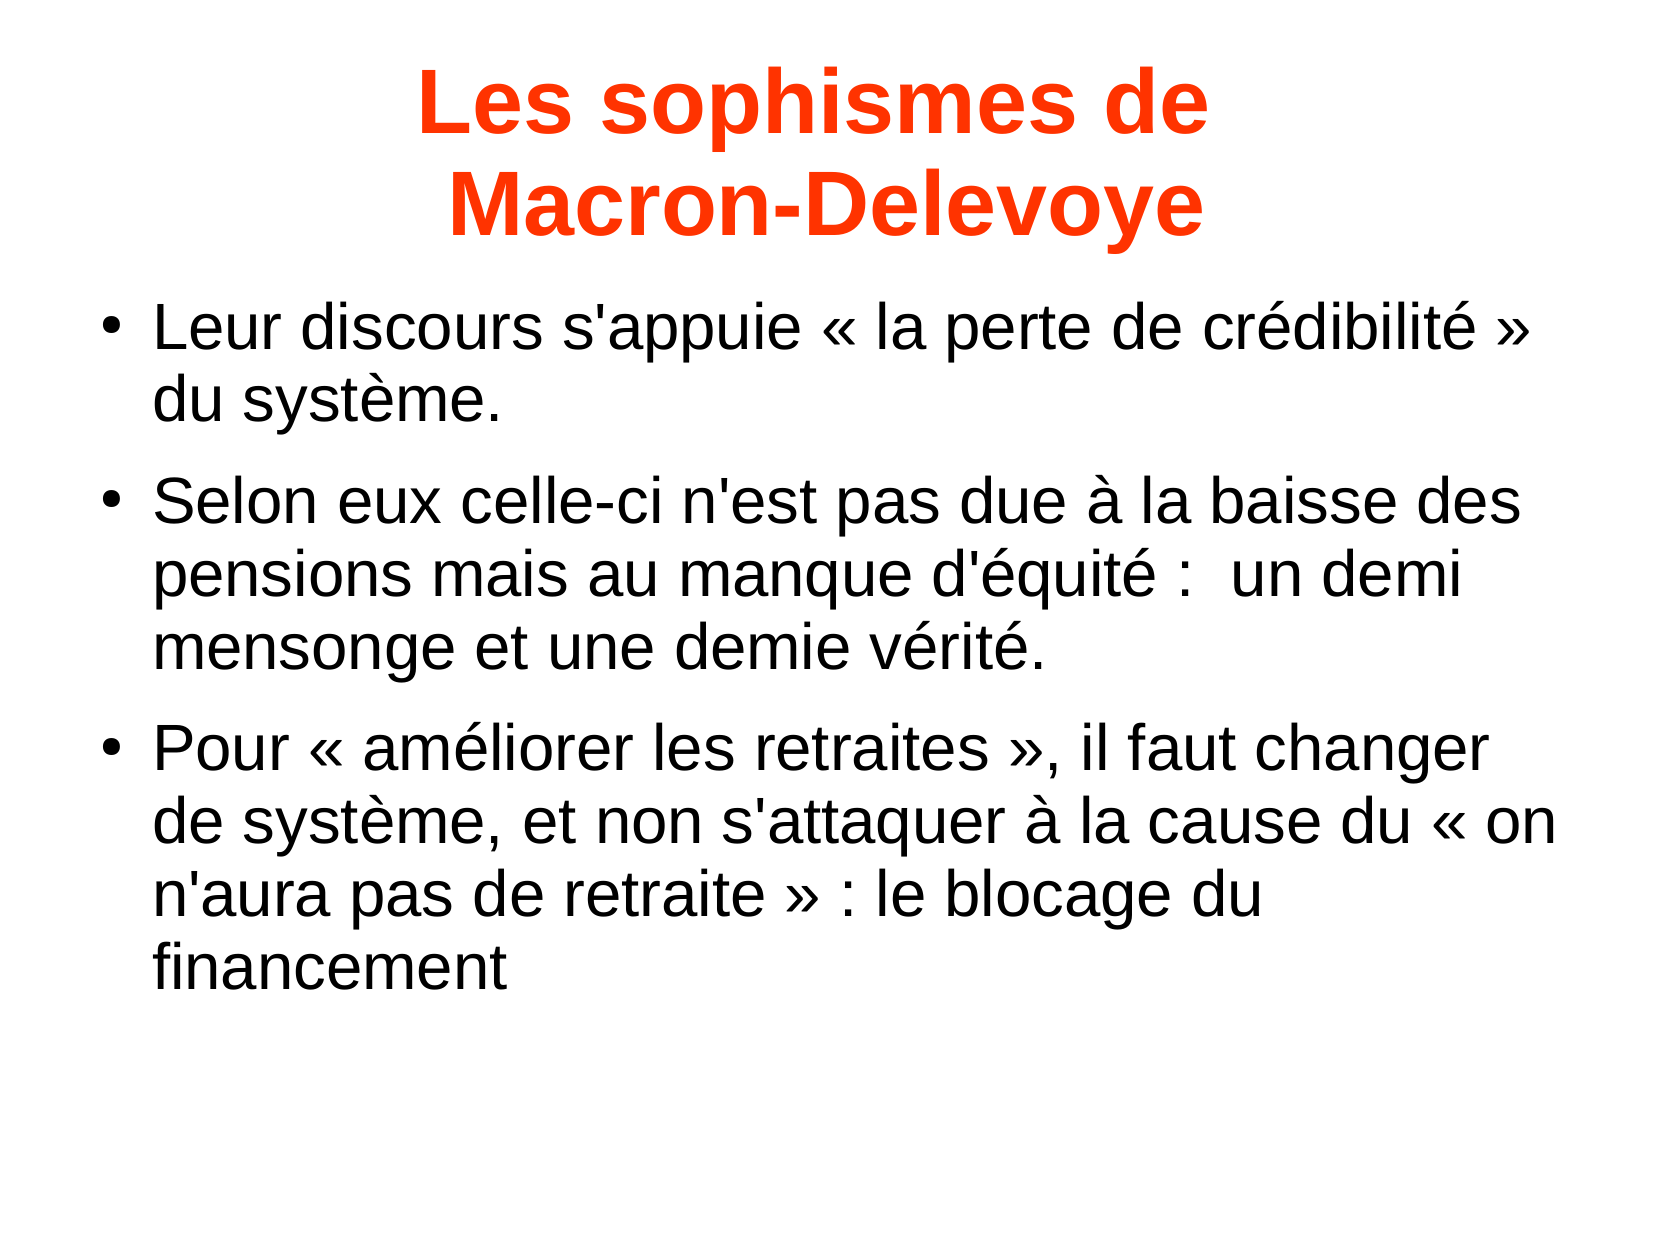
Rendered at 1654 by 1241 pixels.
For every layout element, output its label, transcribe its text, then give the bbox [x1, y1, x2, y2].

list Leur discours s'appuie « la perte de crédibilité » du système. Selon eux celle-ci n'est pas due à la baisse des pensions mais au manque d'équité : un demi mensonge et une demie vérité. Pour « améliorer les retraites », il faut changer de système, et non s'attaquer à la cause du « on n'aura pas de retraite » : le blocage du financement [82, 290, 1571, 1010]
title Les sophismes de Macron-Delevoye [82, 49, 1571, 257]
